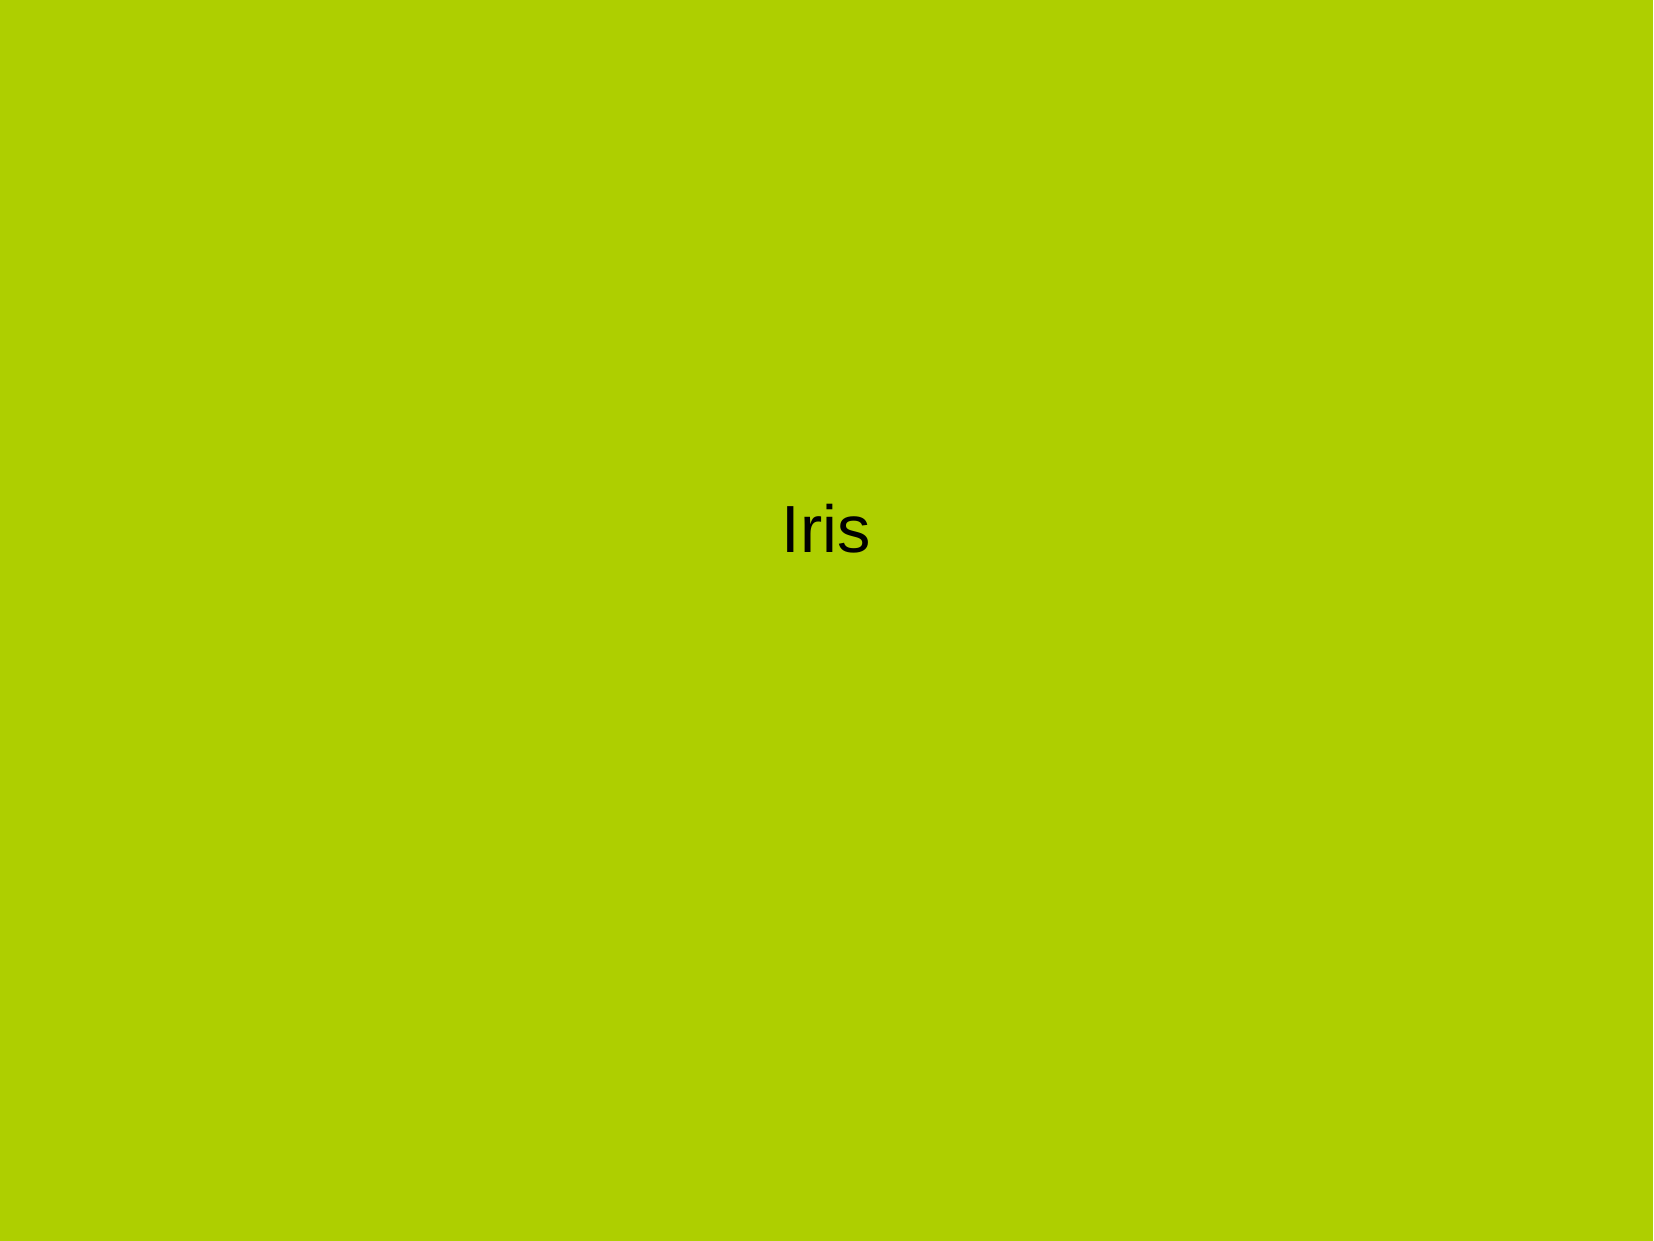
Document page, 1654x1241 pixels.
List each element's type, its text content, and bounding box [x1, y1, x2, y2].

subtitle Iris [82, 49, 1571, 1010]
